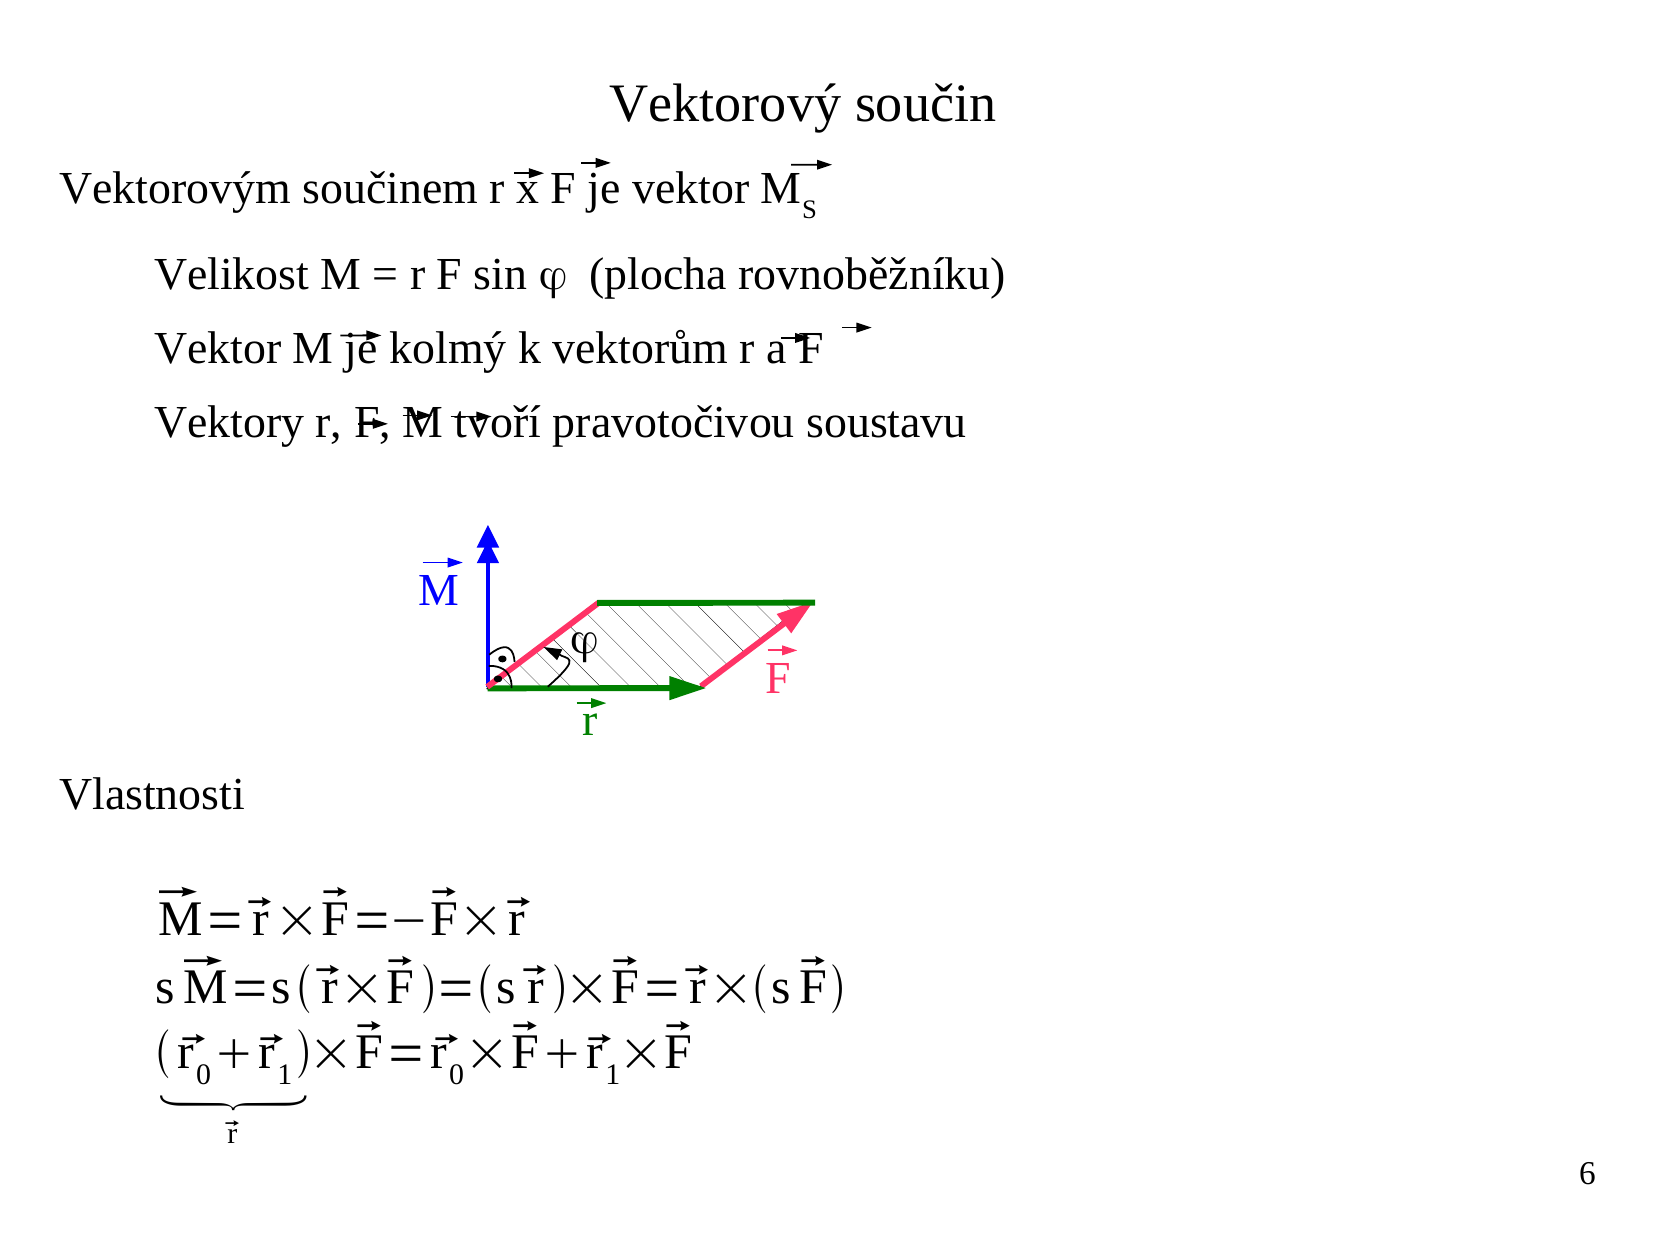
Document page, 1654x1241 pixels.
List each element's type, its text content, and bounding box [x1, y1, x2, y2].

list Vektorovým součinem r x F je vektor MS Velikost M = r F sin j (plocha rovnoběžníku) Vektor M je kolmý k vektorům r a F Vektory r, F, M tvoří pravotočivou soustavu Vlastnosti [59, 163, 1548, 967]
text_box [494, 676, 502, 682]
text_box r [582, 694, 641, 755]
text_box M [418, 564, 498, 625]
text_box F [765, 653, 844, 714]
text_box [499, 656, 506, 662]
text_box j [555, 613, 627, 689]
title Vektorový součin [59, 7, 1548, 163]
chart [136, 885, 860, 1151]
